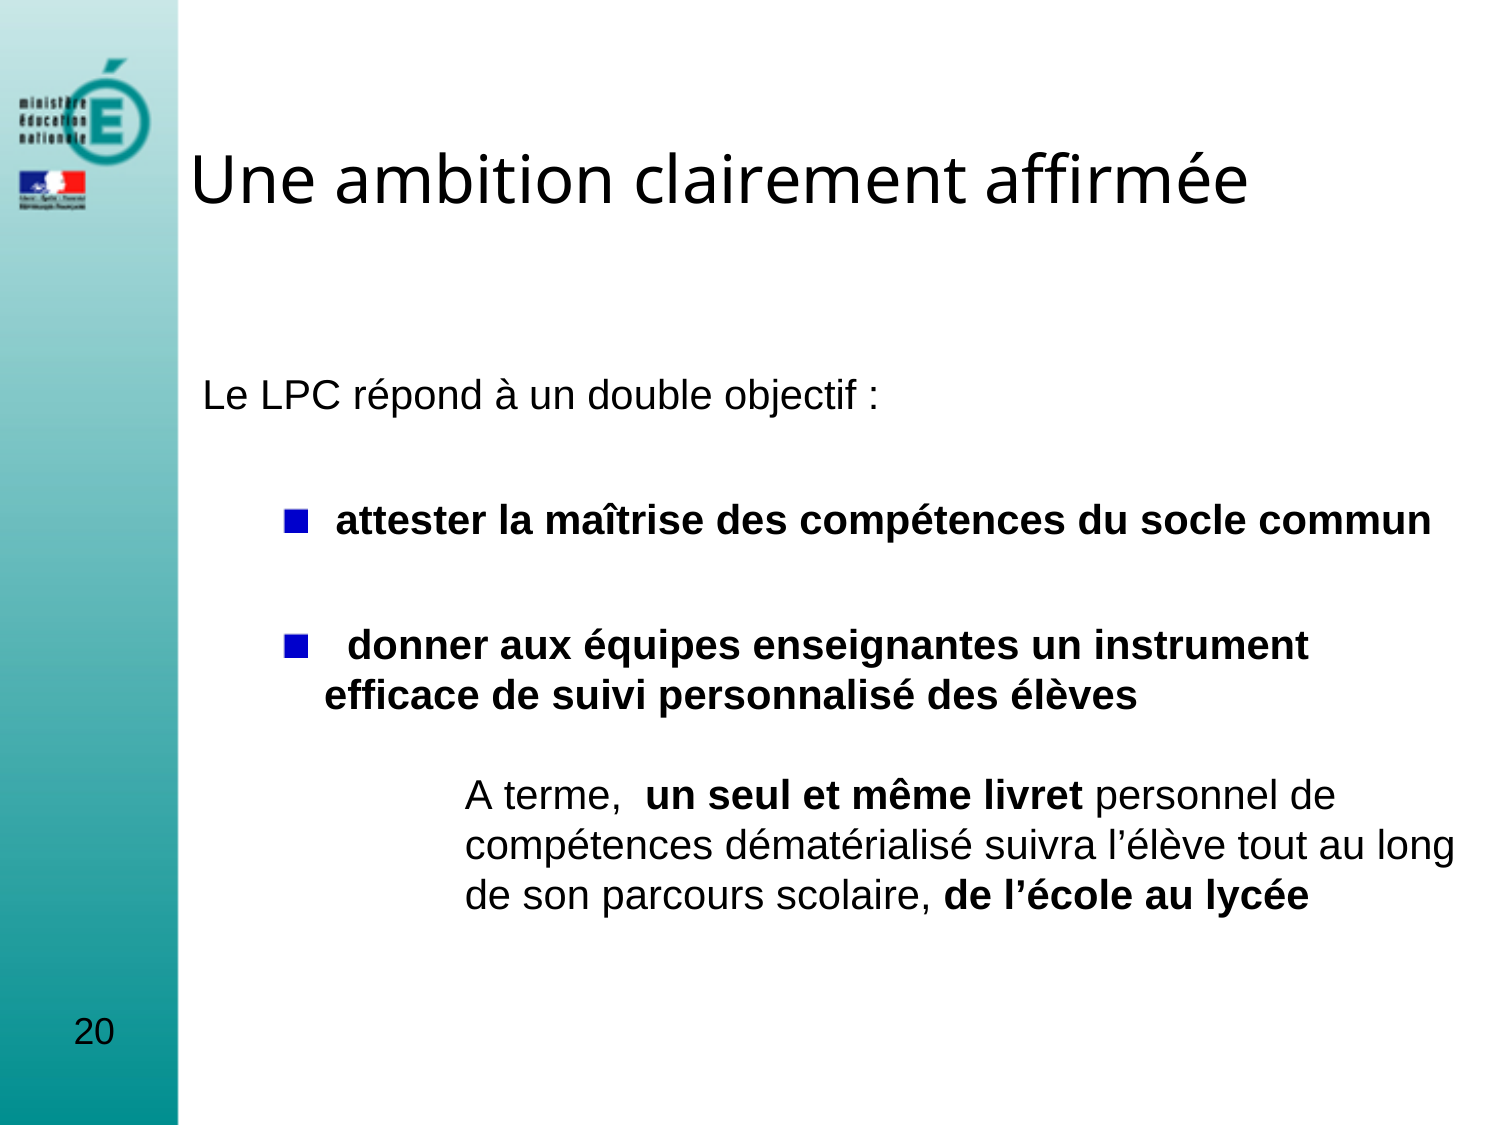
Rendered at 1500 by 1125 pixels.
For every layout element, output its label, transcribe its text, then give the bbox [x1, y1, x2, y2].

picture [0, 0, 179, 1125]
text_box Le LPC répond à un double objectif : attester la maîtrise des compétences du socle commun donner aux équipes enseignantes un instrument efficace de suivi personnalisé des élèves A terme, un seul et même livret personnel de compétences dématérialisé suivra l’élève tout au long de son parcours scolaire, de l’école au lycée [187, 350, 1476, 926]
picture [277, 627, 308, 658]
text_box <numéro> [41, 999, 148, 1060]
title Une ambition clairement affirmée [179, 99, 1454, 254]
picture [277, 502, 308, 533]
